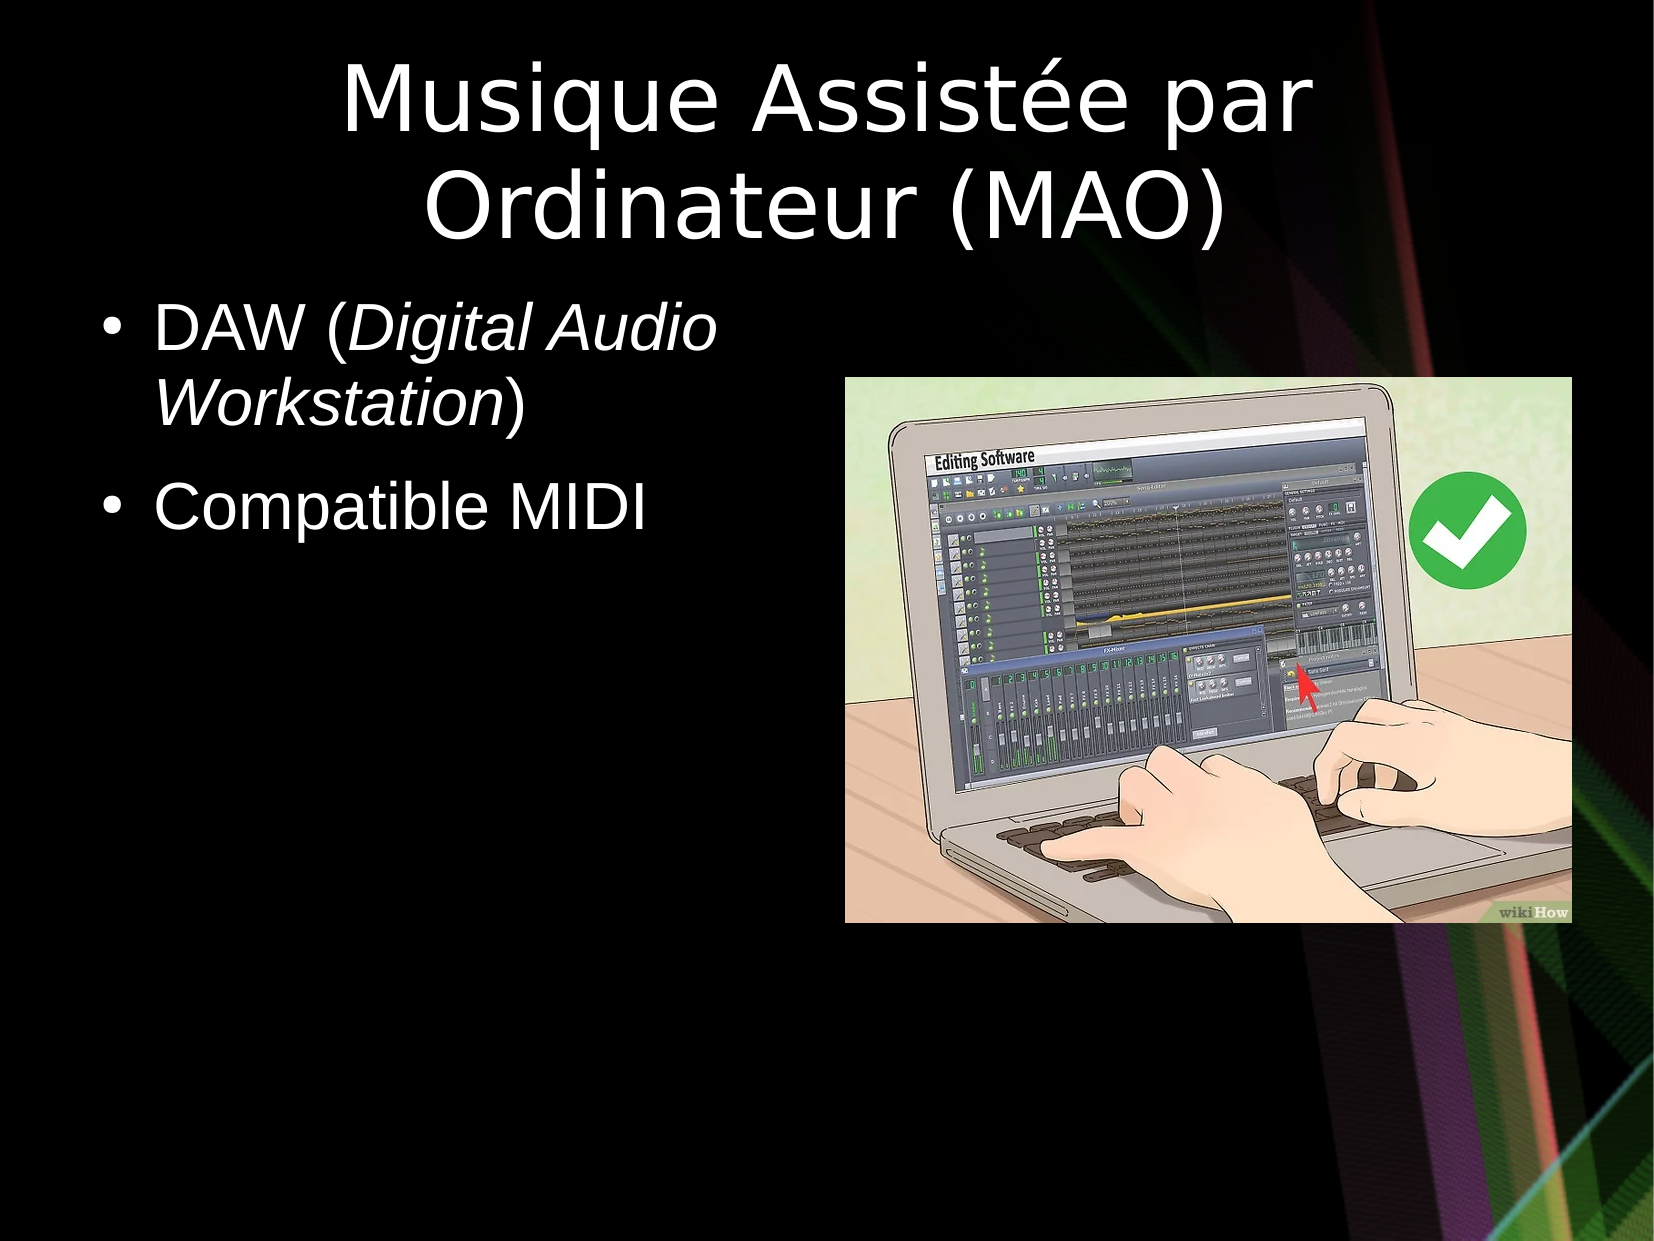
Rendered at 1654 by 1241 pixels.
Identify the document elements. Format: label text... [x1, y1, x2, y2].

title Musique Assistée par Ordinateur (MAO) [82, 45, 1571, 261]
picture [0, 0, 1654, 1241]
list DAW (Digital Audio Workstation) Compatible MIDI [82, 290, 809, 1010]
